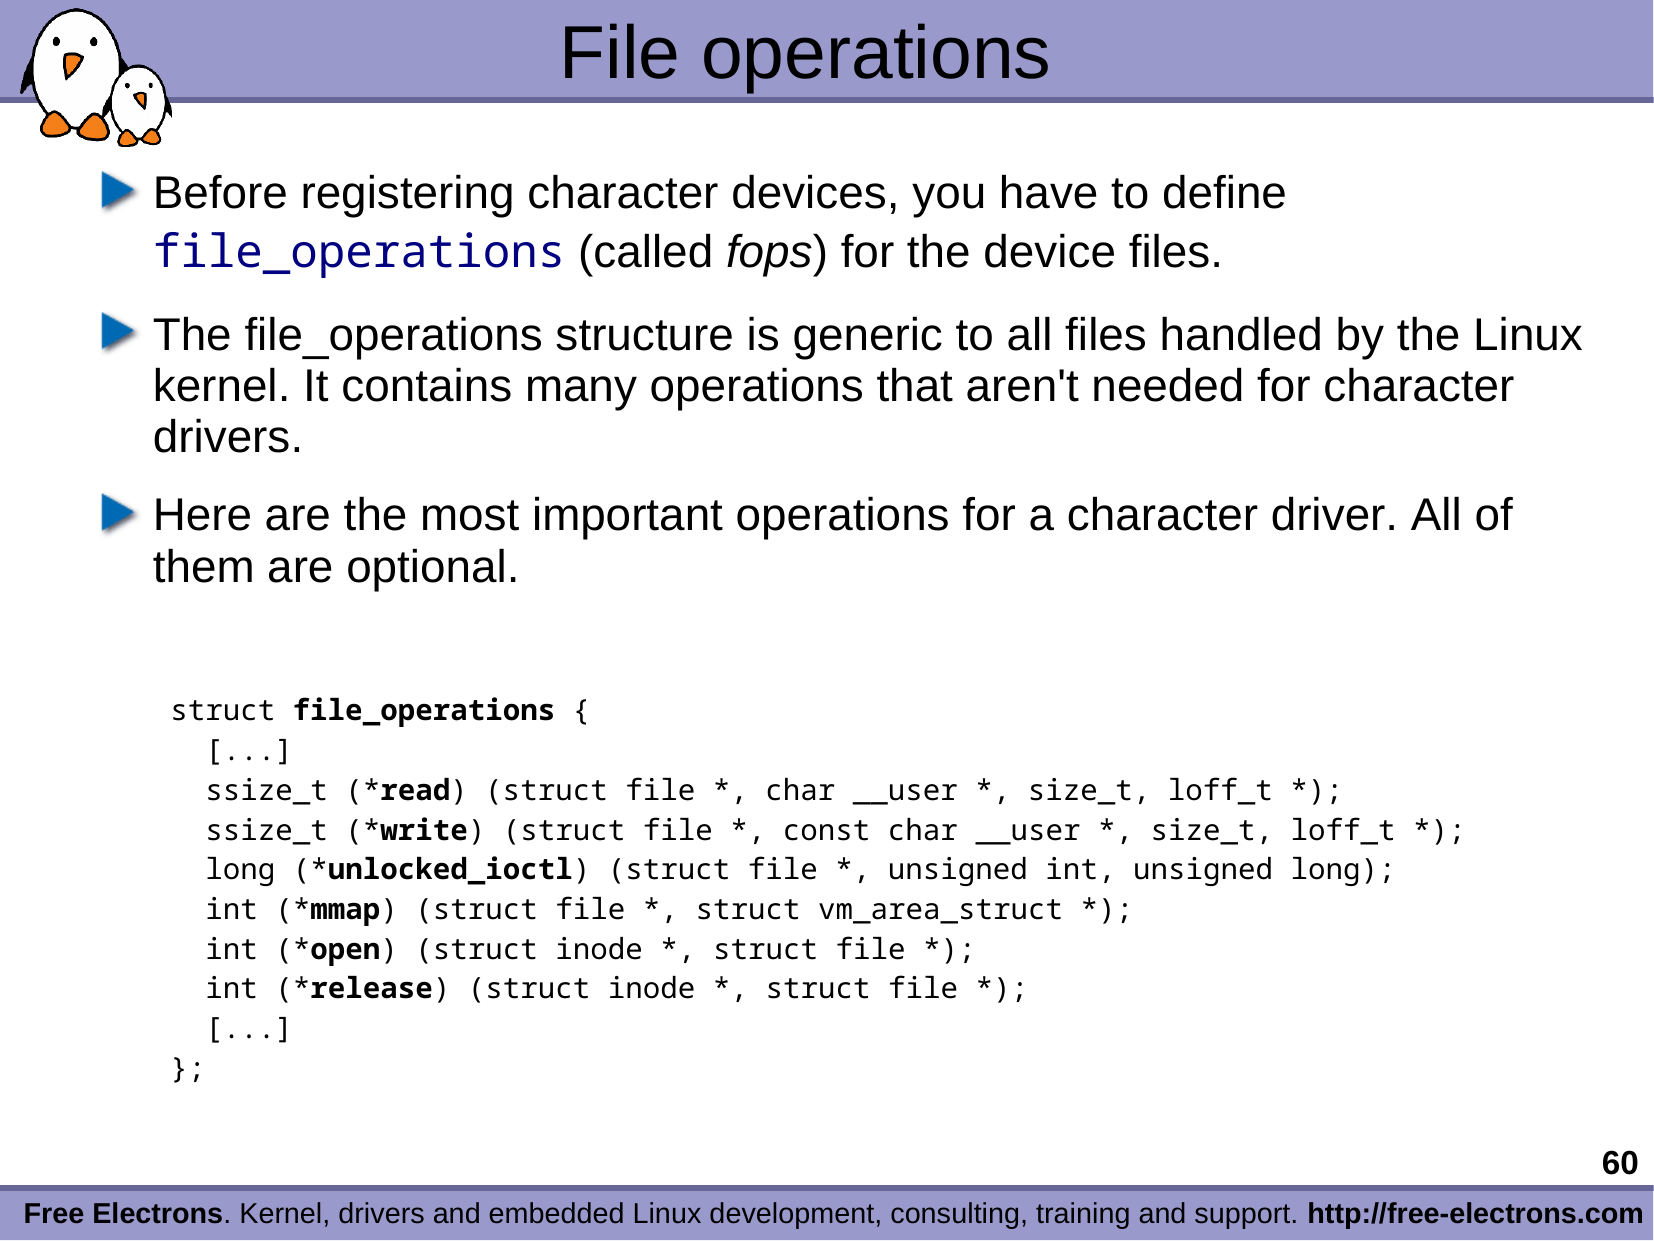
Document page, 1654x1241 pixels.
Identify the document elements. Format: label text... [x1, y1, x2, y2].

list Before registering character devices, you have to define file_operations (called fops) for the device files. The file_operations structure is generic to all files handled by the Linux kernel. It contains many operations that aren't needed for character drivers. Here are the most important operations for a character driver. All of them are optional. [64, 167, 1590, 651]
picture [20, 8, 172, 147]
title File operations [60, 0, 1551, 105]
text_box struct file_operations { [...] ssize_t (*read) (struct file *, char __user *, size_t, loff_t *); ssize_t (*write) (struct file *, const char __user *, size_t, loff_t *); long (*unlocked_ioctl) (struct file *, unsigned int, unsigned long); int (*mmap) (struct file *, struct vm_area_struct *); int (*open) (struct inode *, struct file *); int (*release) (struct inode *, struct file *); [...] }; [170, 689, 1522, 1071]
